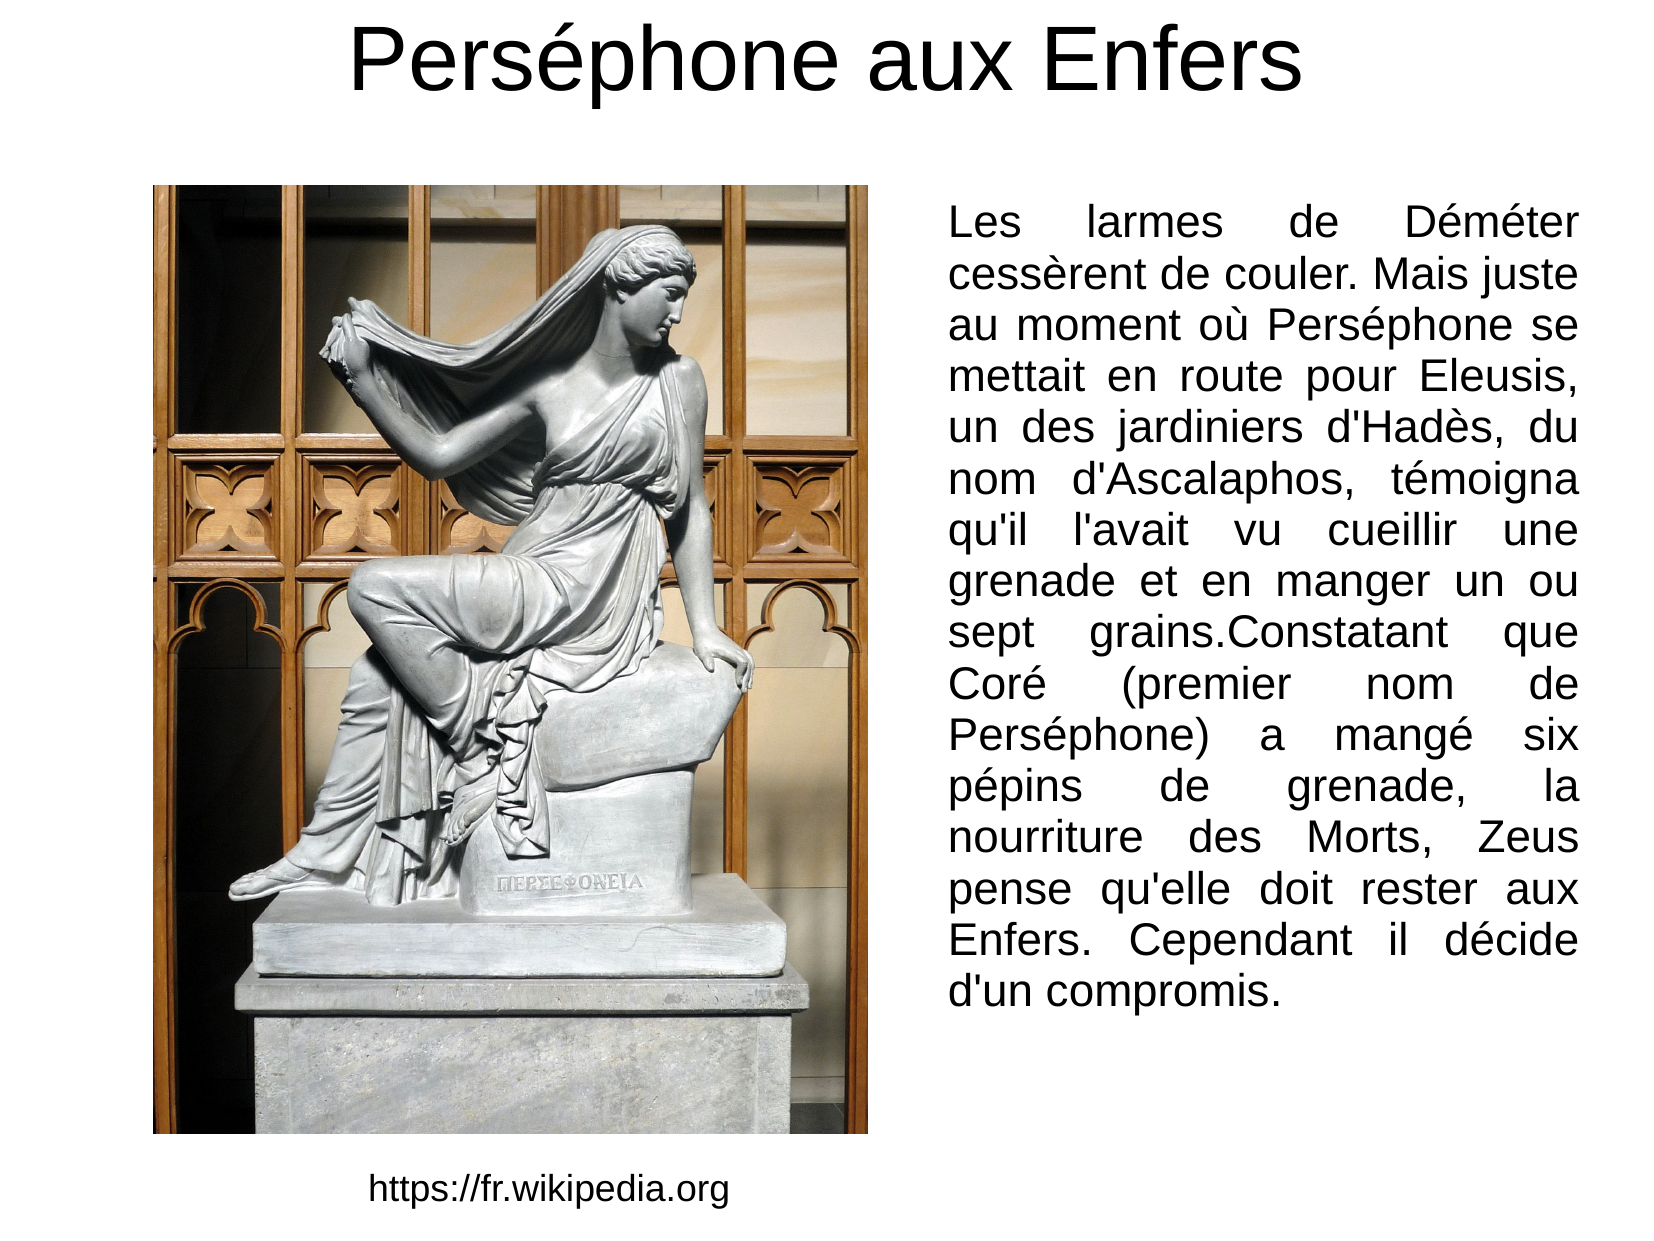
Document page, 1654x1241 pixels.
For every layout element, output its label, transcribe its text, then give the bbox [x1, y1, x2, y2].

picture [153, 185, 868, 1134]
text_box Perséphone aux Enfers [0, 0, 1654, 118]
text_box https://fr.wikipedia.org [200, 1159, 898, 1217]
text_box Les larmes de Déméter cessèrent de couler. Mais juste au moment où Perséphone se mettait en route pour Eleusis, un des jardiniers d'Hadès, du nom d'Ascalaphos, témoigna qu'il l'avait vu cueillir une grenade et en manger un ou sept grains.Constatant que Coré (premier nom de Perséphone) a mangé six pépins de grenade, la nourriture des Morts, Zeus pense qu'elle doit rester aux Enfers. Cependant il décide d'un compromis. [933, 188, 1595, 1158]
